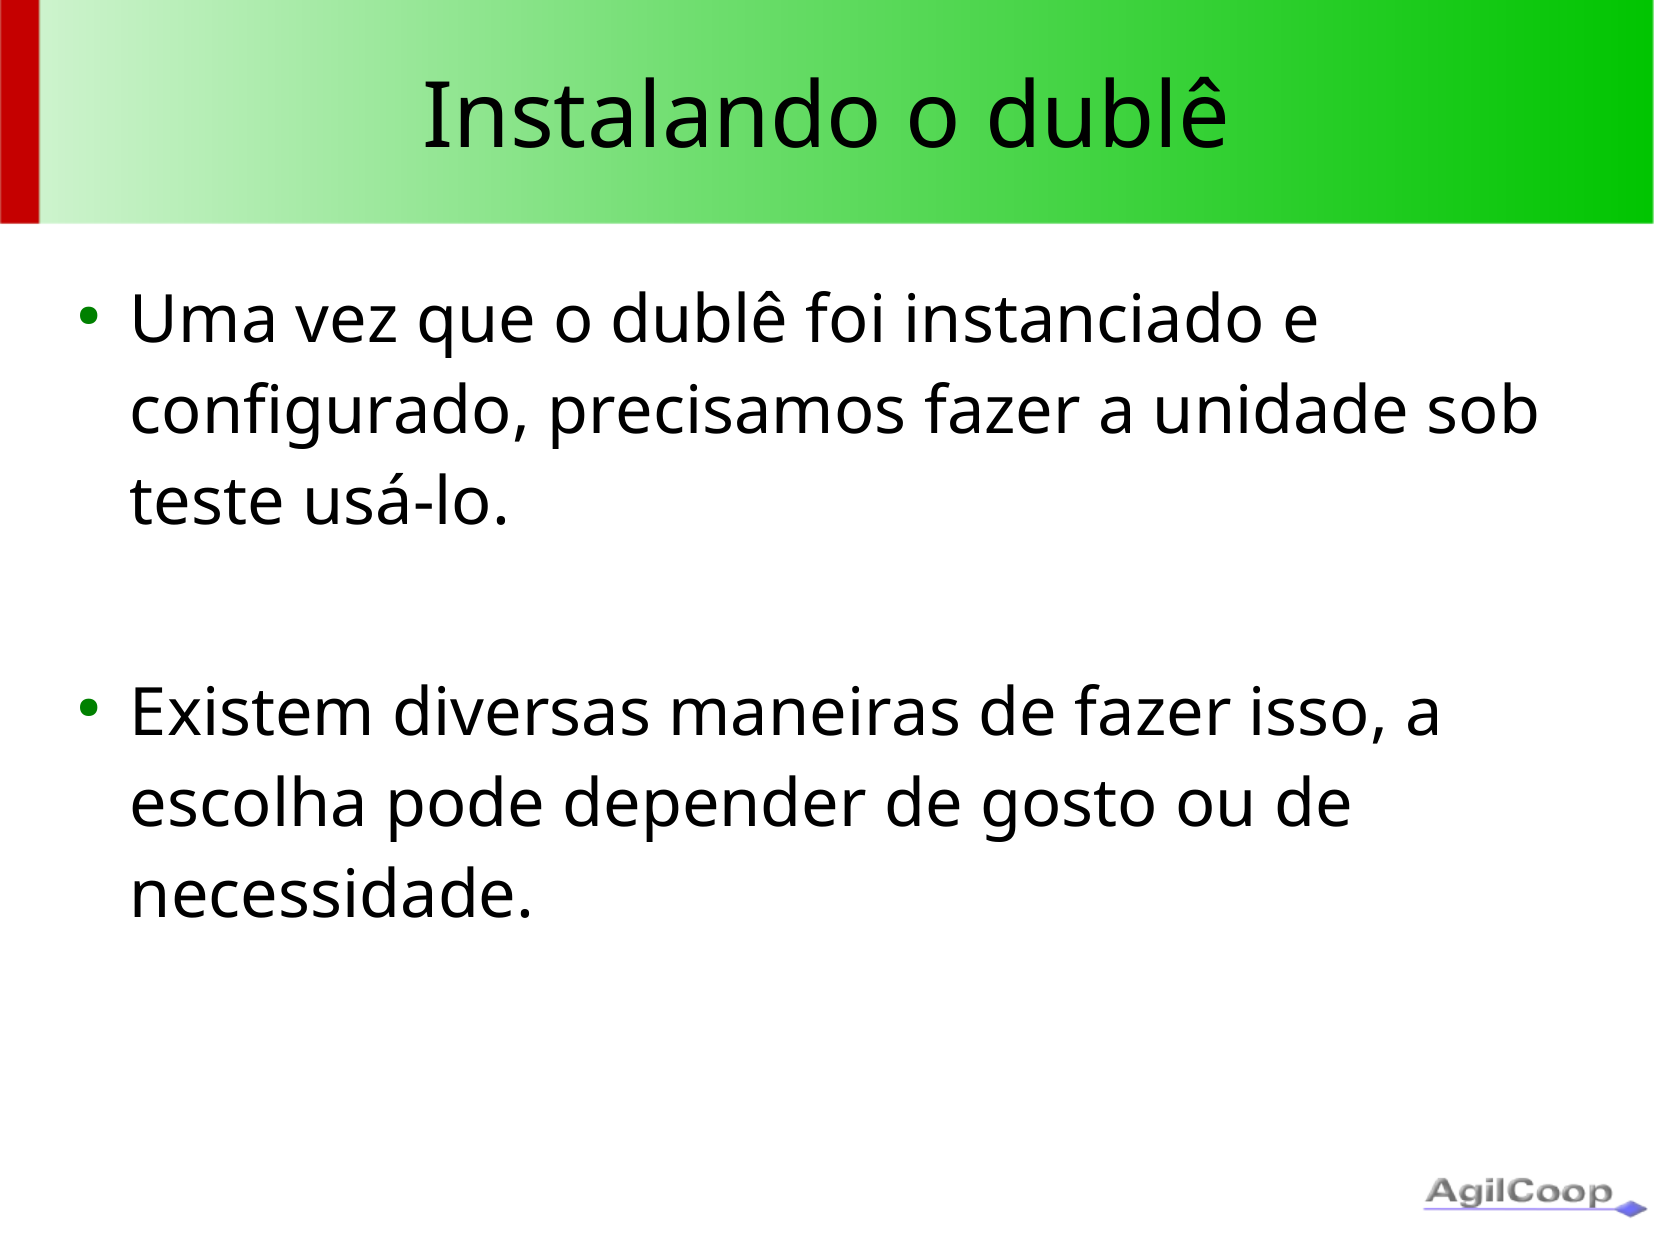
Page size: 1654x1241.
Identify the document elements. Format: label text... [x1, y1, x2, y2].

list Uma vez que o dublê foi instanciado e configurado, precisamos fazer a unidade sob teste usá-lo. Existem diversas maneiras de fazer isso, a escolha pode depender de gosto ou de necessidade. [59, 271, 1607, 1108]
picture [0, 0, 1654, 1241]
title Instalando o dublê [82, 15, 1571, 208]
